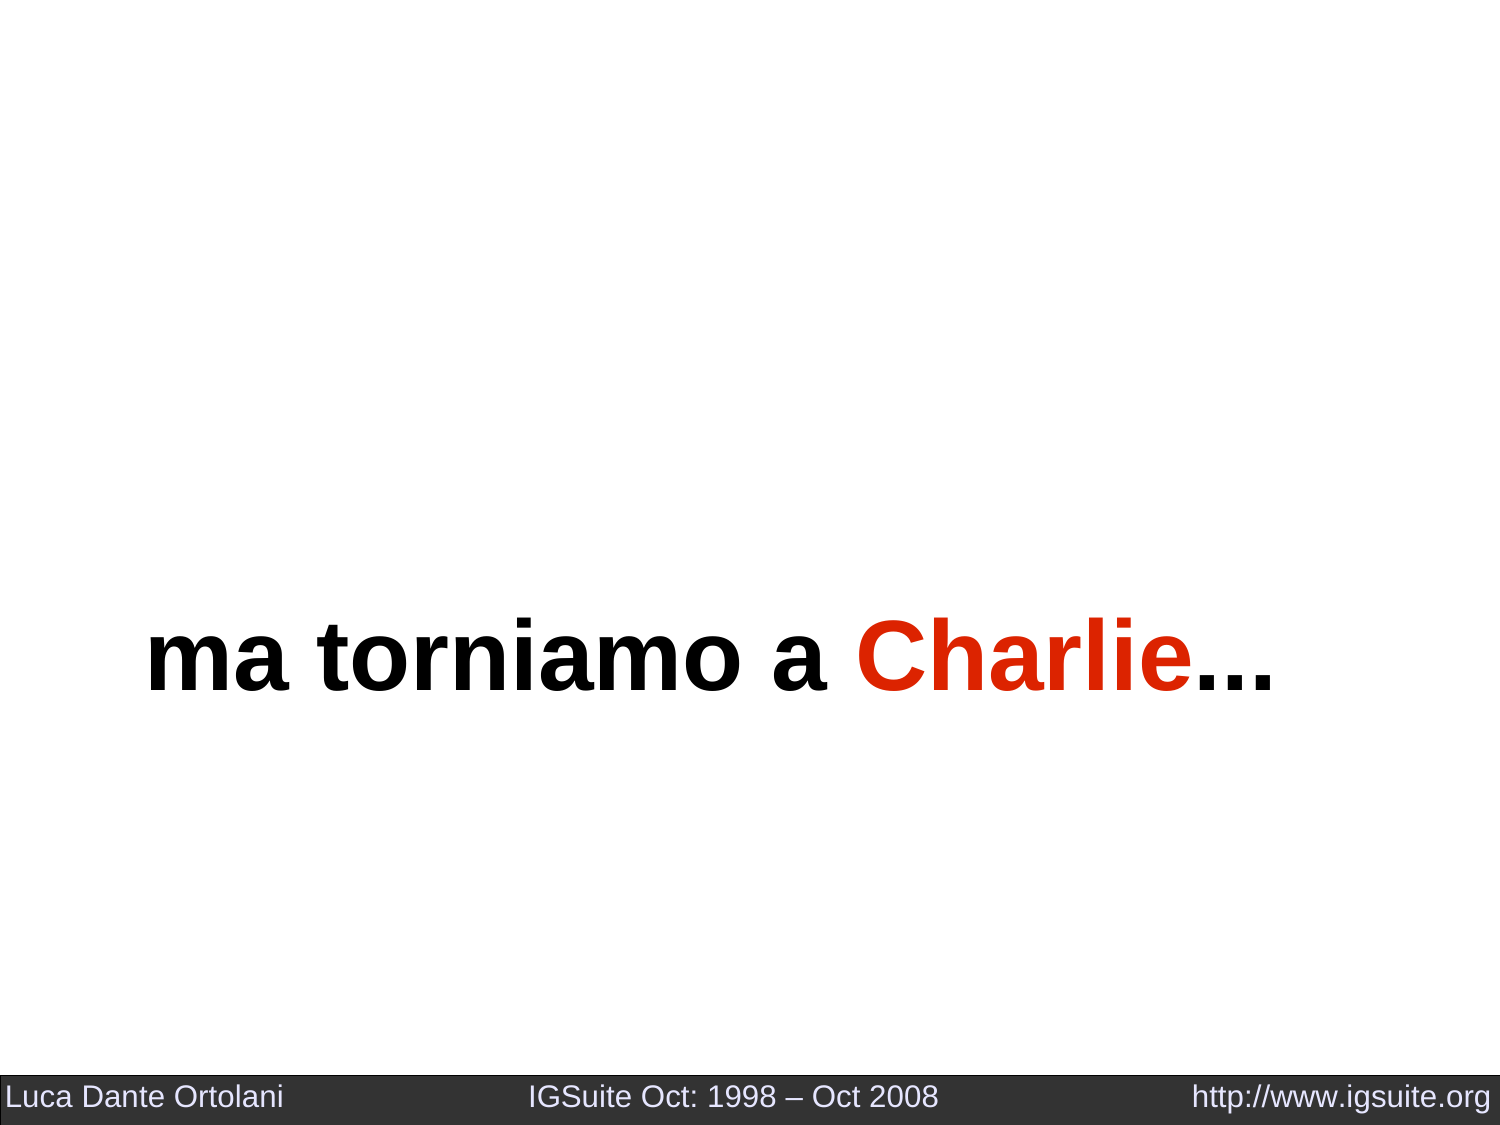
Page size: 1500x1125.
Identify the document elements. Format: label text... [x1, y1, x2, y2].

text_box Luca Dante Ortolani IGSuite Oct: 1998 – Oct 2008 http://www.igsuite.org [0, 1075, 1500, 1125]
text_box ma torniamo a Charlie... [129, 623, 1293, 751]
